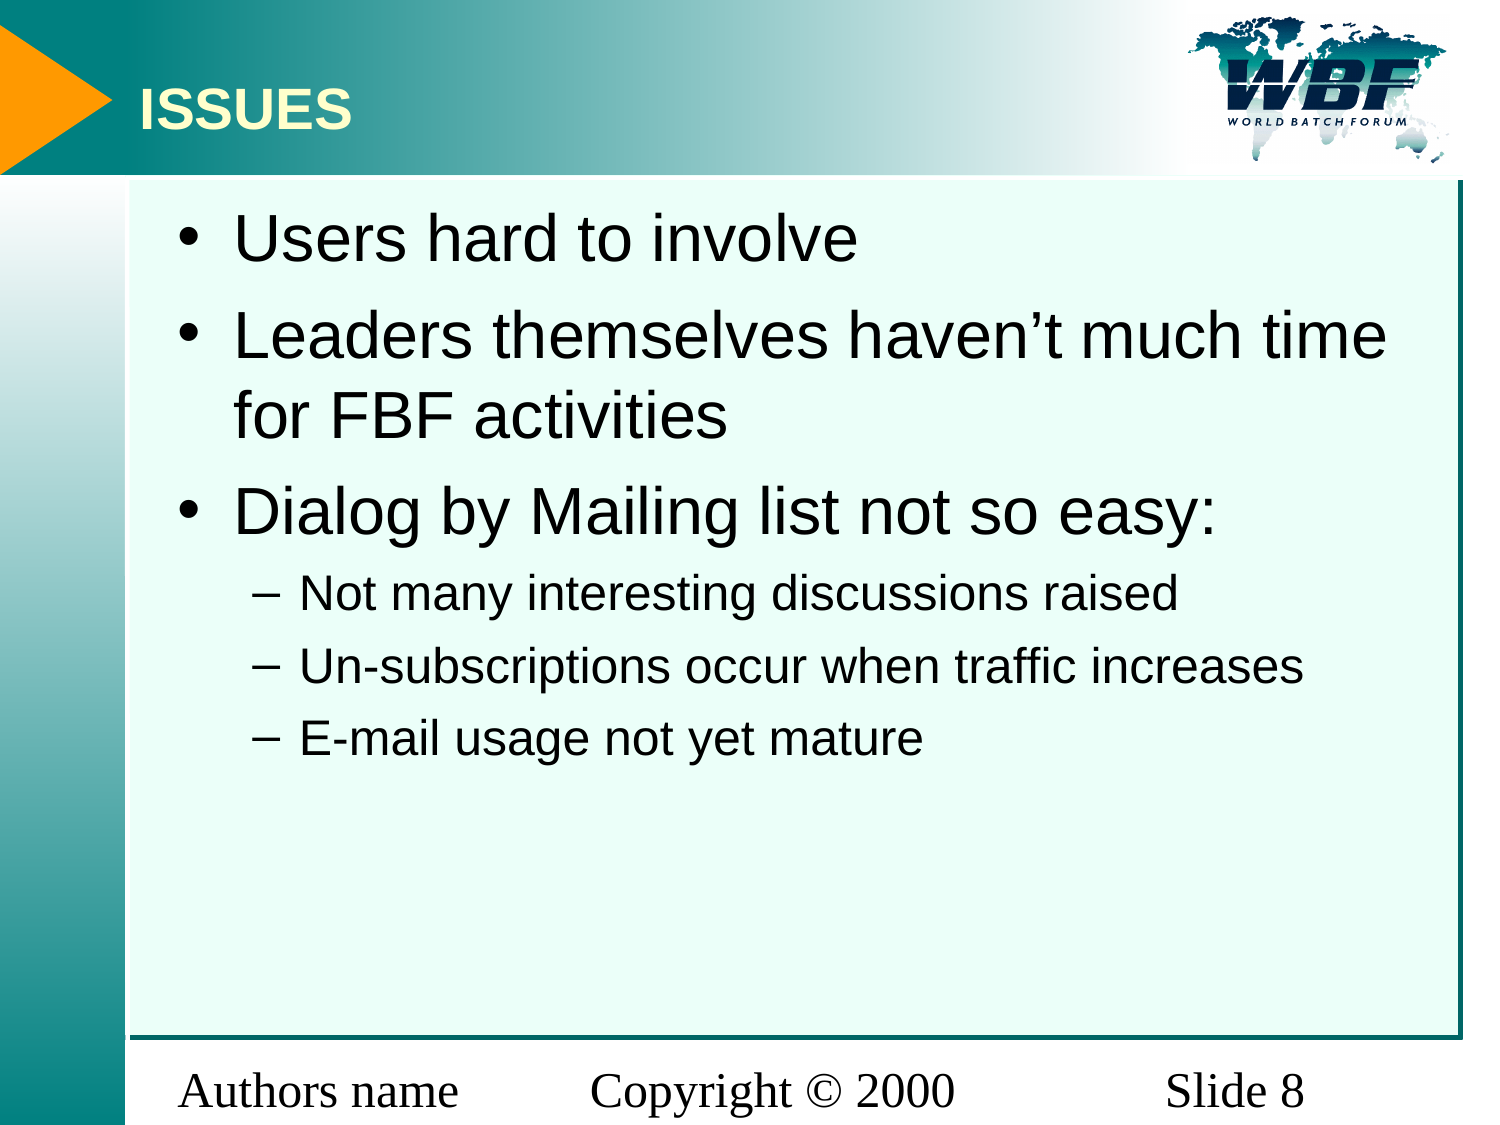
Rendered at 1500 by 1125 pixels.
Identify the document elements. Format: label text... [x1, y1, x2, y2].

list Users hard to involve Leaders themselves haven’t much time for FBF activities Dialog by Mailing list not so easy: Not many interesting discussions raised Un-subscriptions occur when traffic increases E-mail usage not yet mature [162, 187, 1463, 1013]
title ISSUES [125, 49, 1150, 163]
